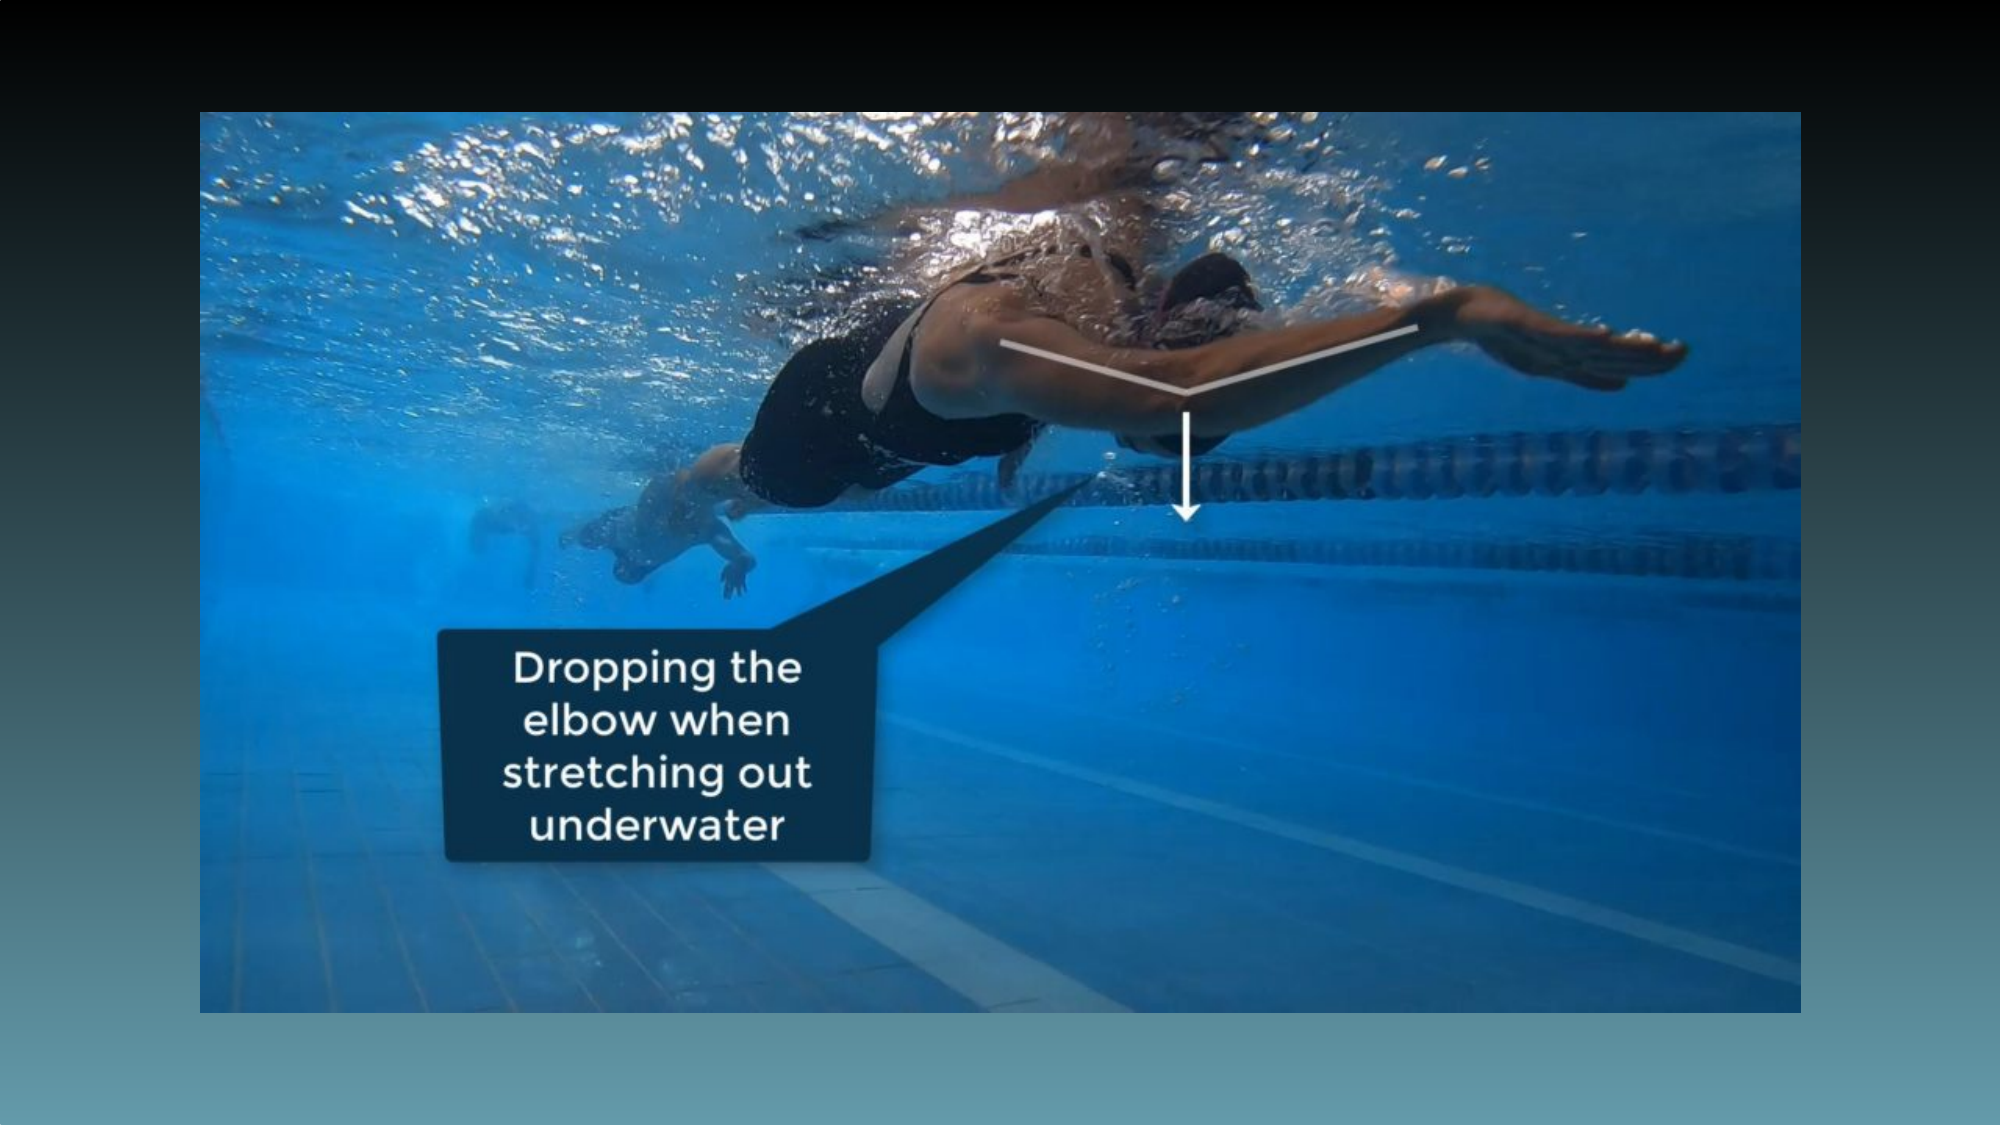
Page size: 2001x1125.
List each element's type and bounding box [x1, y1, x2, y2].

picture [200, 112, 1801, 1013]
